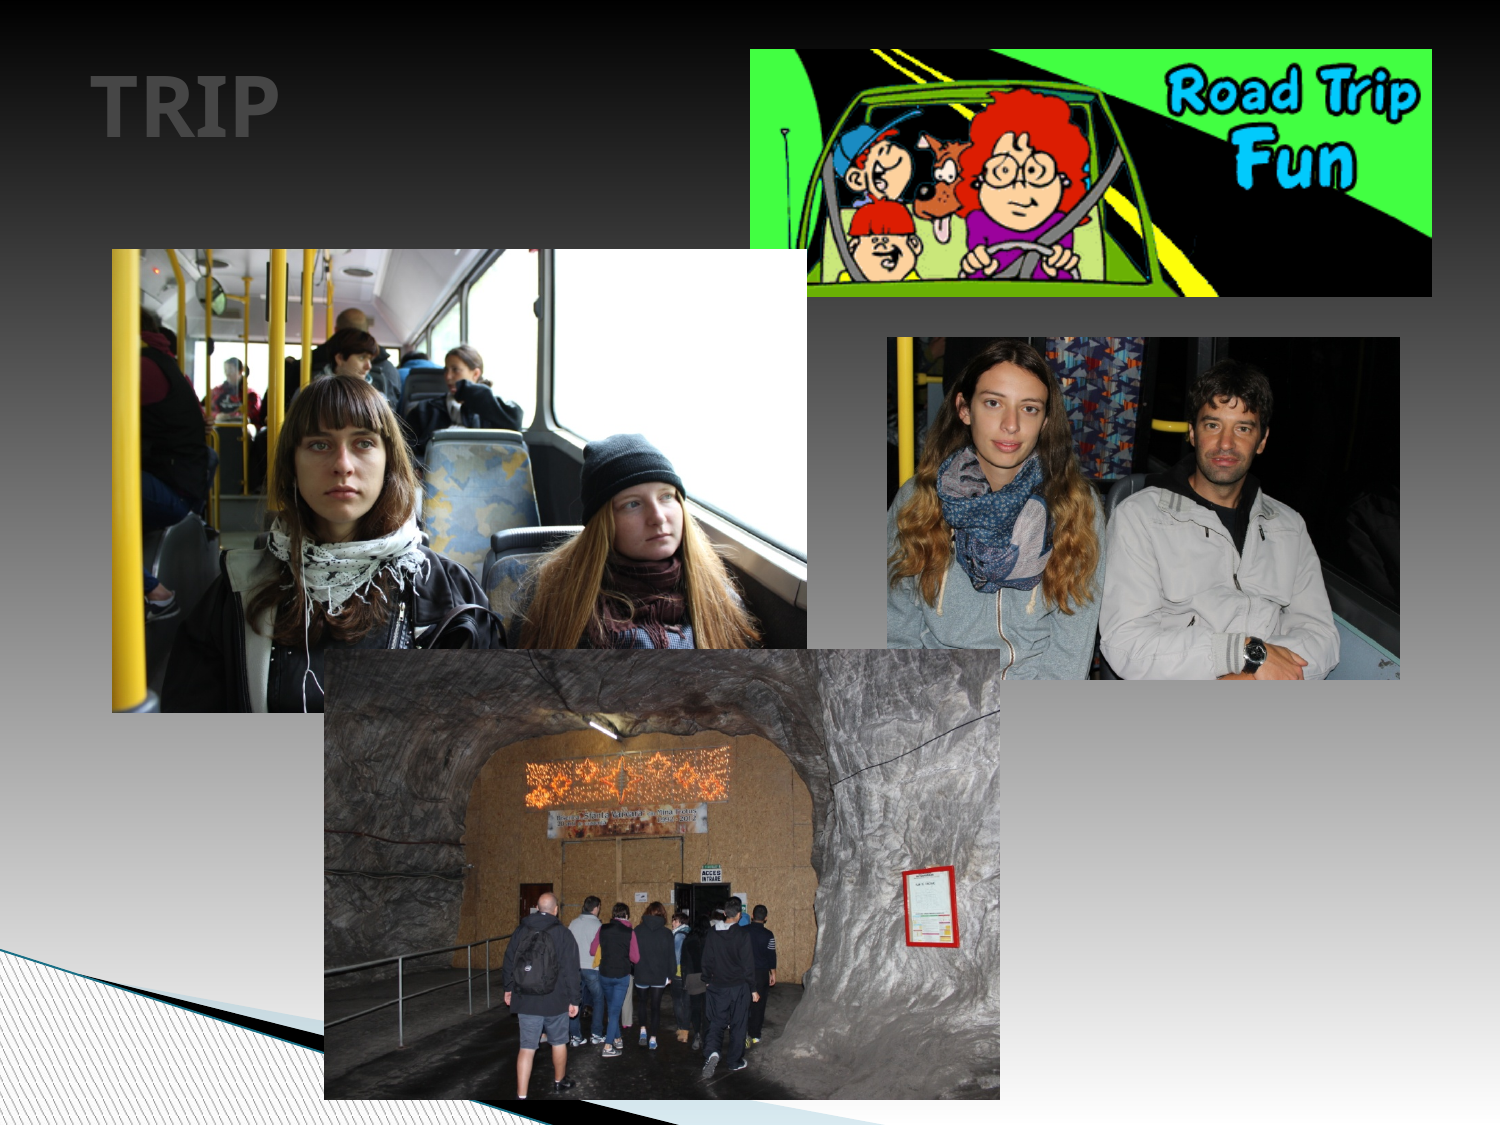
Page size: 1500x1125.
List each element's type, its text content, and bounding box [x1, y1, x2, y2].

picture [0, 49, 1432, 1125]
title TRIP [75, 45, 1425, 233]
